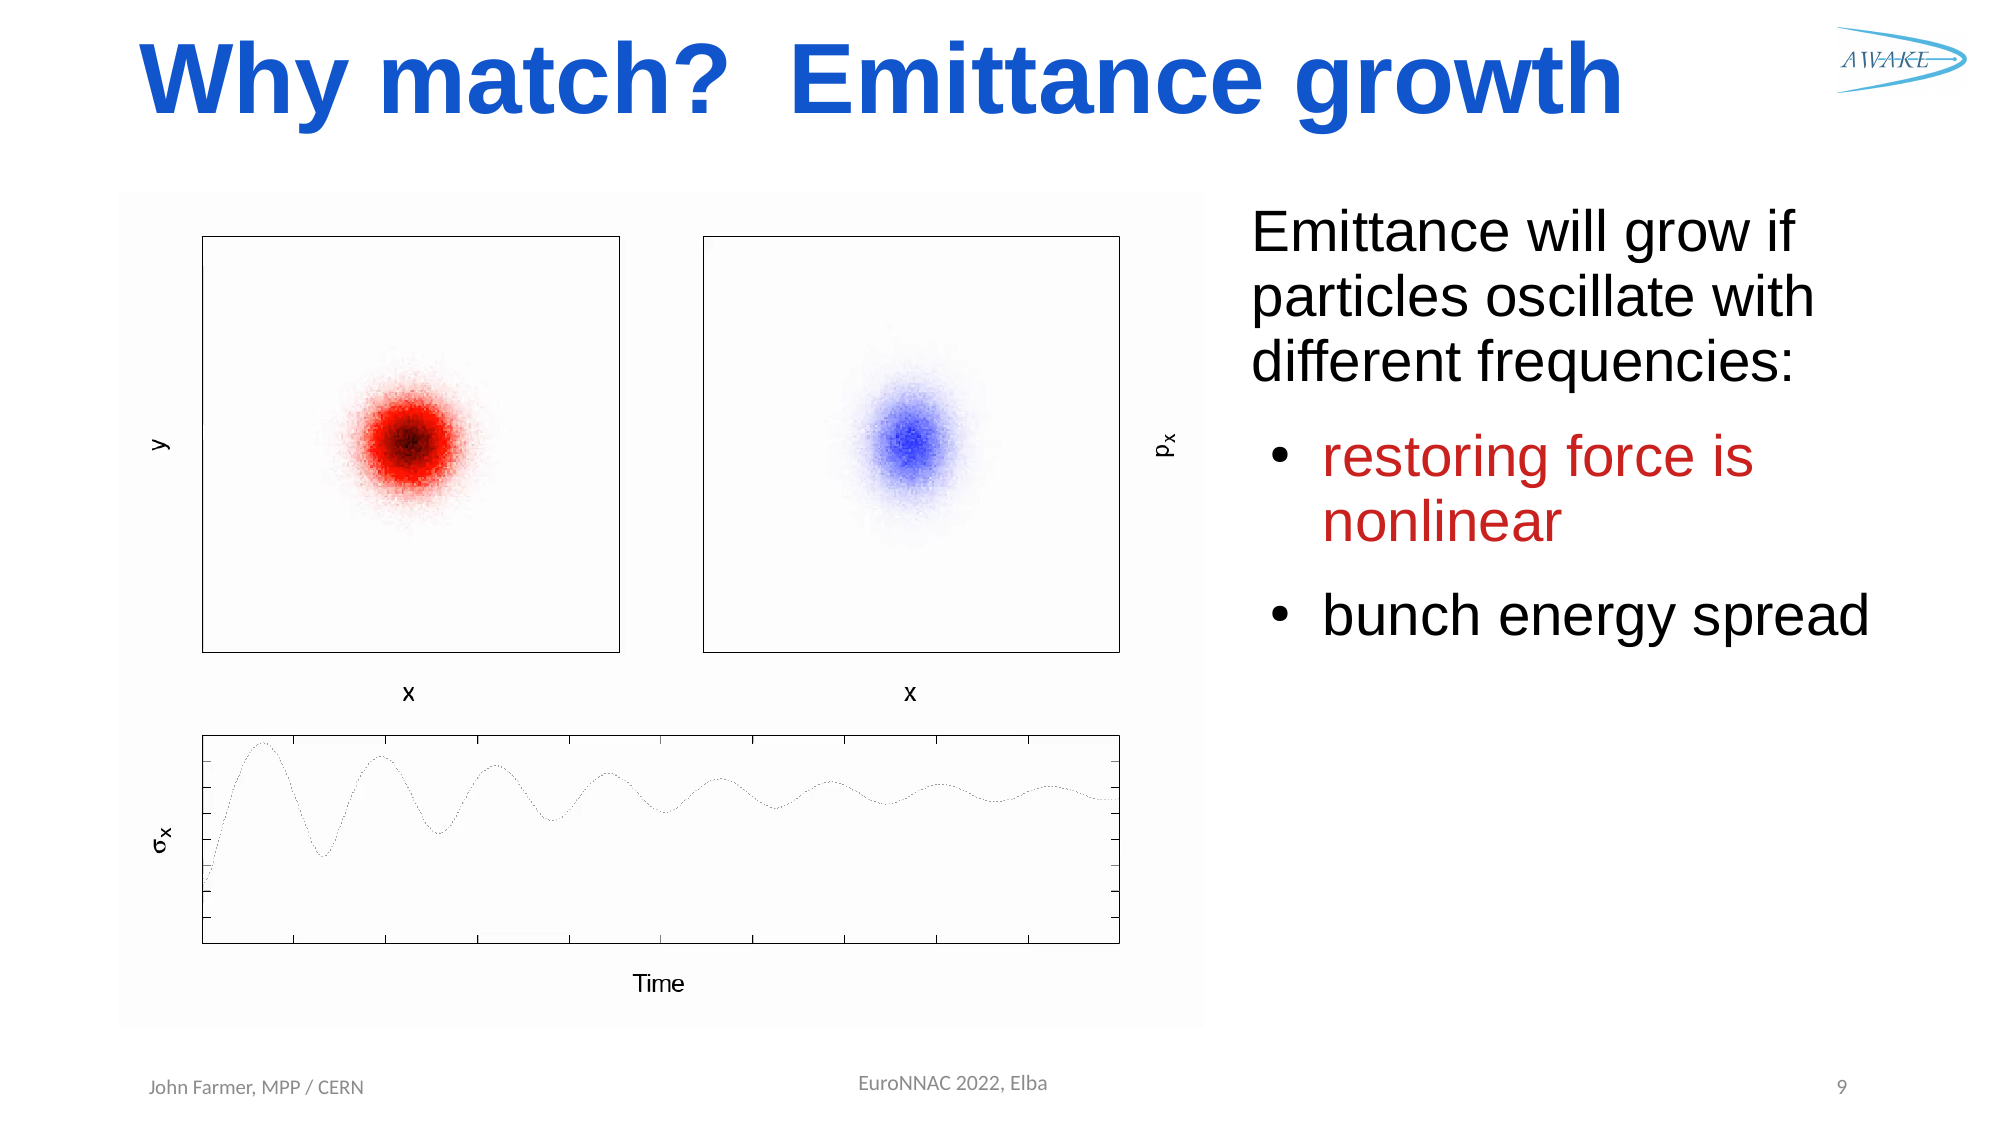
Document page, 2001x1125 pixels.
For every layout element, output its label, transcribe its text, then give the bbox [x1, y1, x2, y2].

list Emittance will grow if particles oscillate with different frequencies: restoring force is nonlinear bunch energy spread [1251, 198, 1902, 1034]
title Why match? Emittance growth [139, 22, 1759, 135]
picture [1837, 27, 1967, 93]
text_box [118, 192, 1205, 1028]
